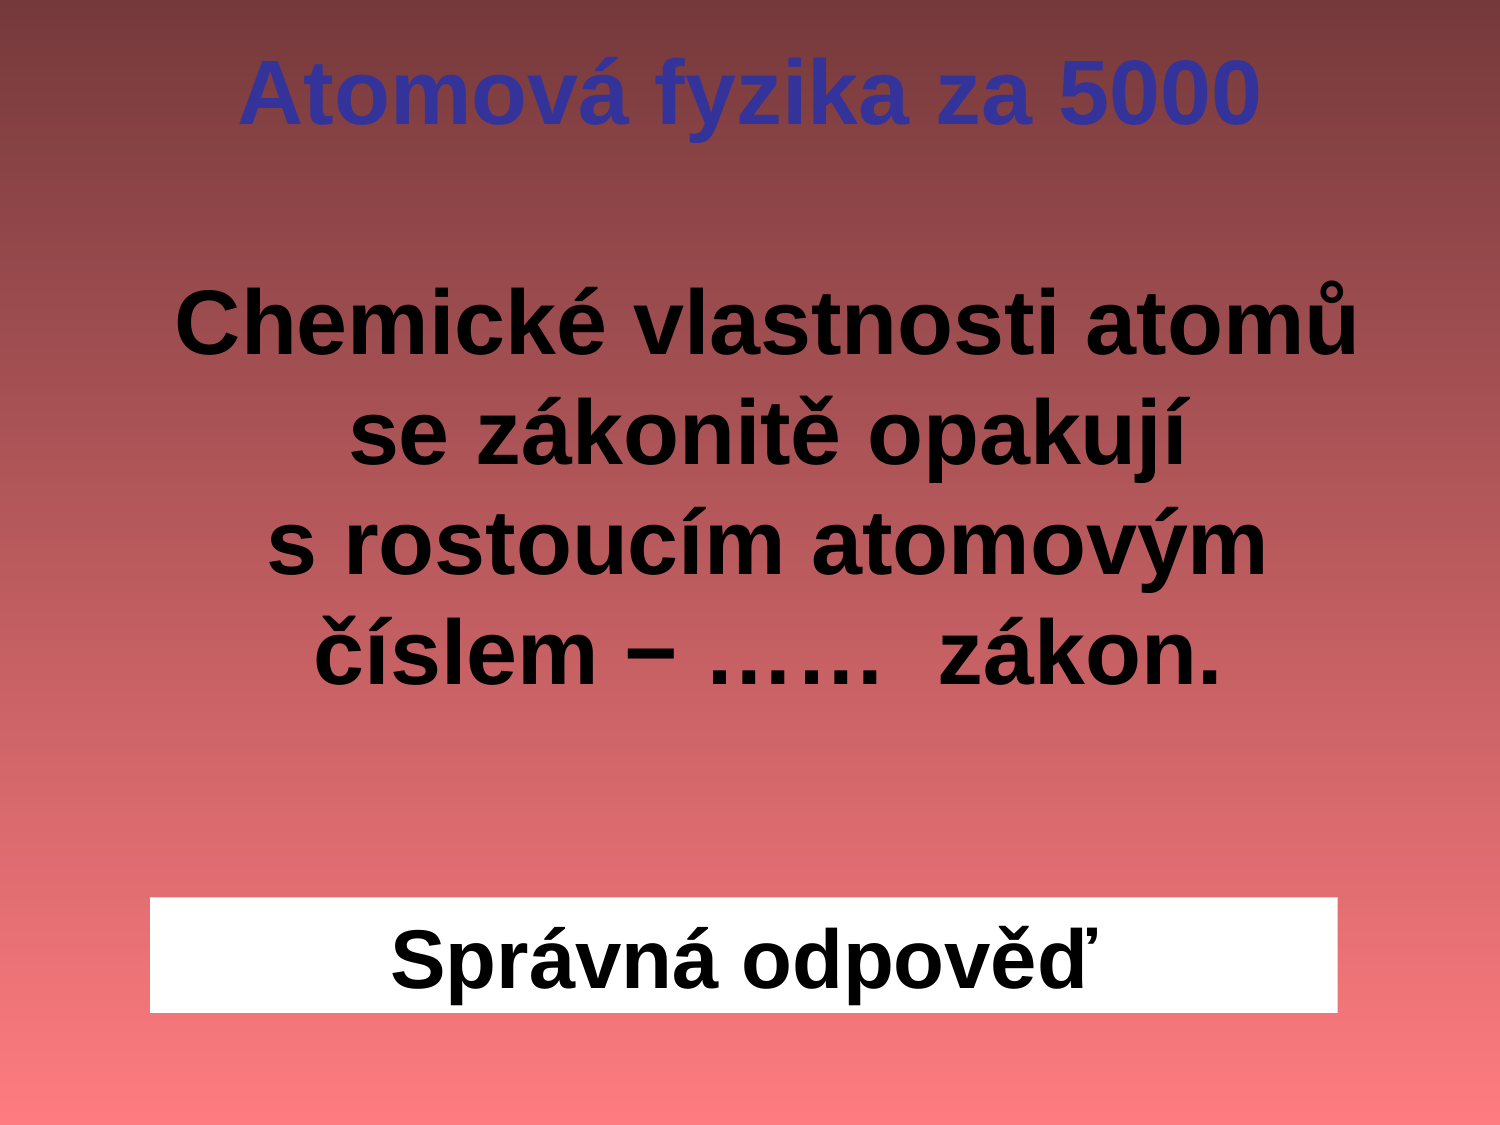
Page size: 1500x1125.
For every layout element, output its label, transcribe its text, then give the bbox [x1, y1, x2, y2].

text_box Chemické vlastnosti atomů se zákonitě opakují s rostoucím atomovým číslem − …… zákon. [112, 255, 1426, 711]
text_box Atomová fyzika za 5000 [0, 24, 1500, 151]
text_box Správná odpověď [150, 897, 1338, 1013]
